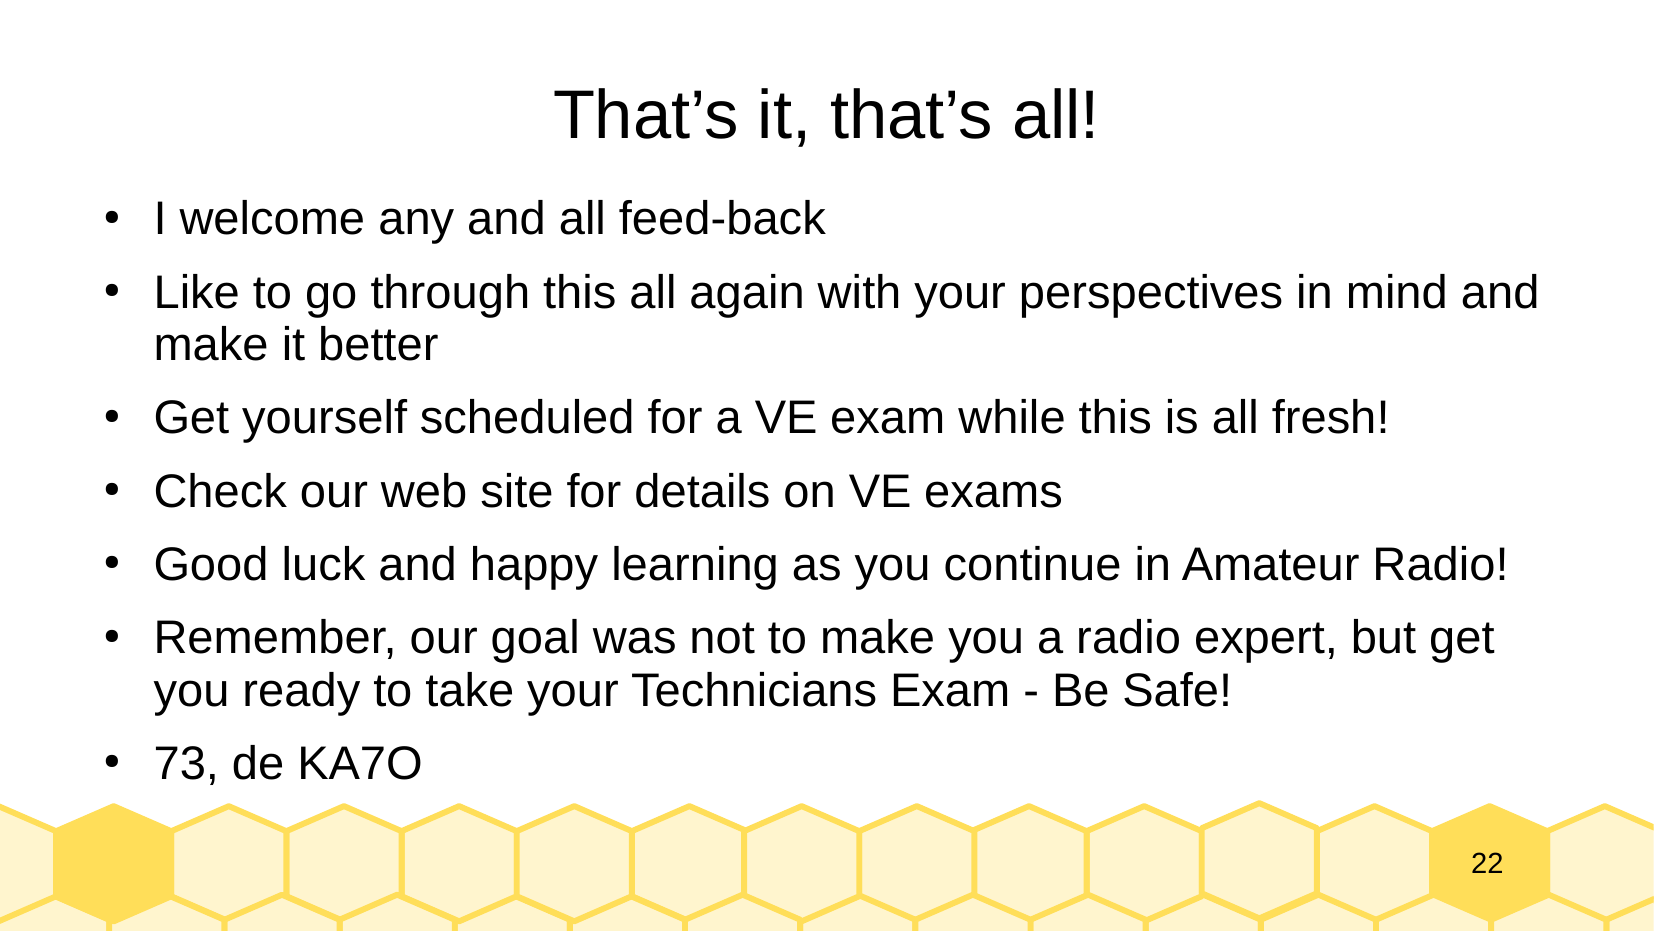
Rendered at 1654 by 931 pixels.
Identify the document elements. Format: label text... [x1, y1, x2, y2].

title That’s it, that’s all! [82, 37, 1571, 193]
list I welcome any and all feed-back Like to go through this all again with your perspectives in mind and make it better Get yourself scheduled for a VE exam while this is all fresh! Check our web site for details on VE exams Good luck and happy learning as you continue in Amateur Radio! Remember, our goal was not to make you a radio expert, but get you ready to take your Technicians Exam - Be Safe! 73, de KA7O [86, 192, 1576, 800]
